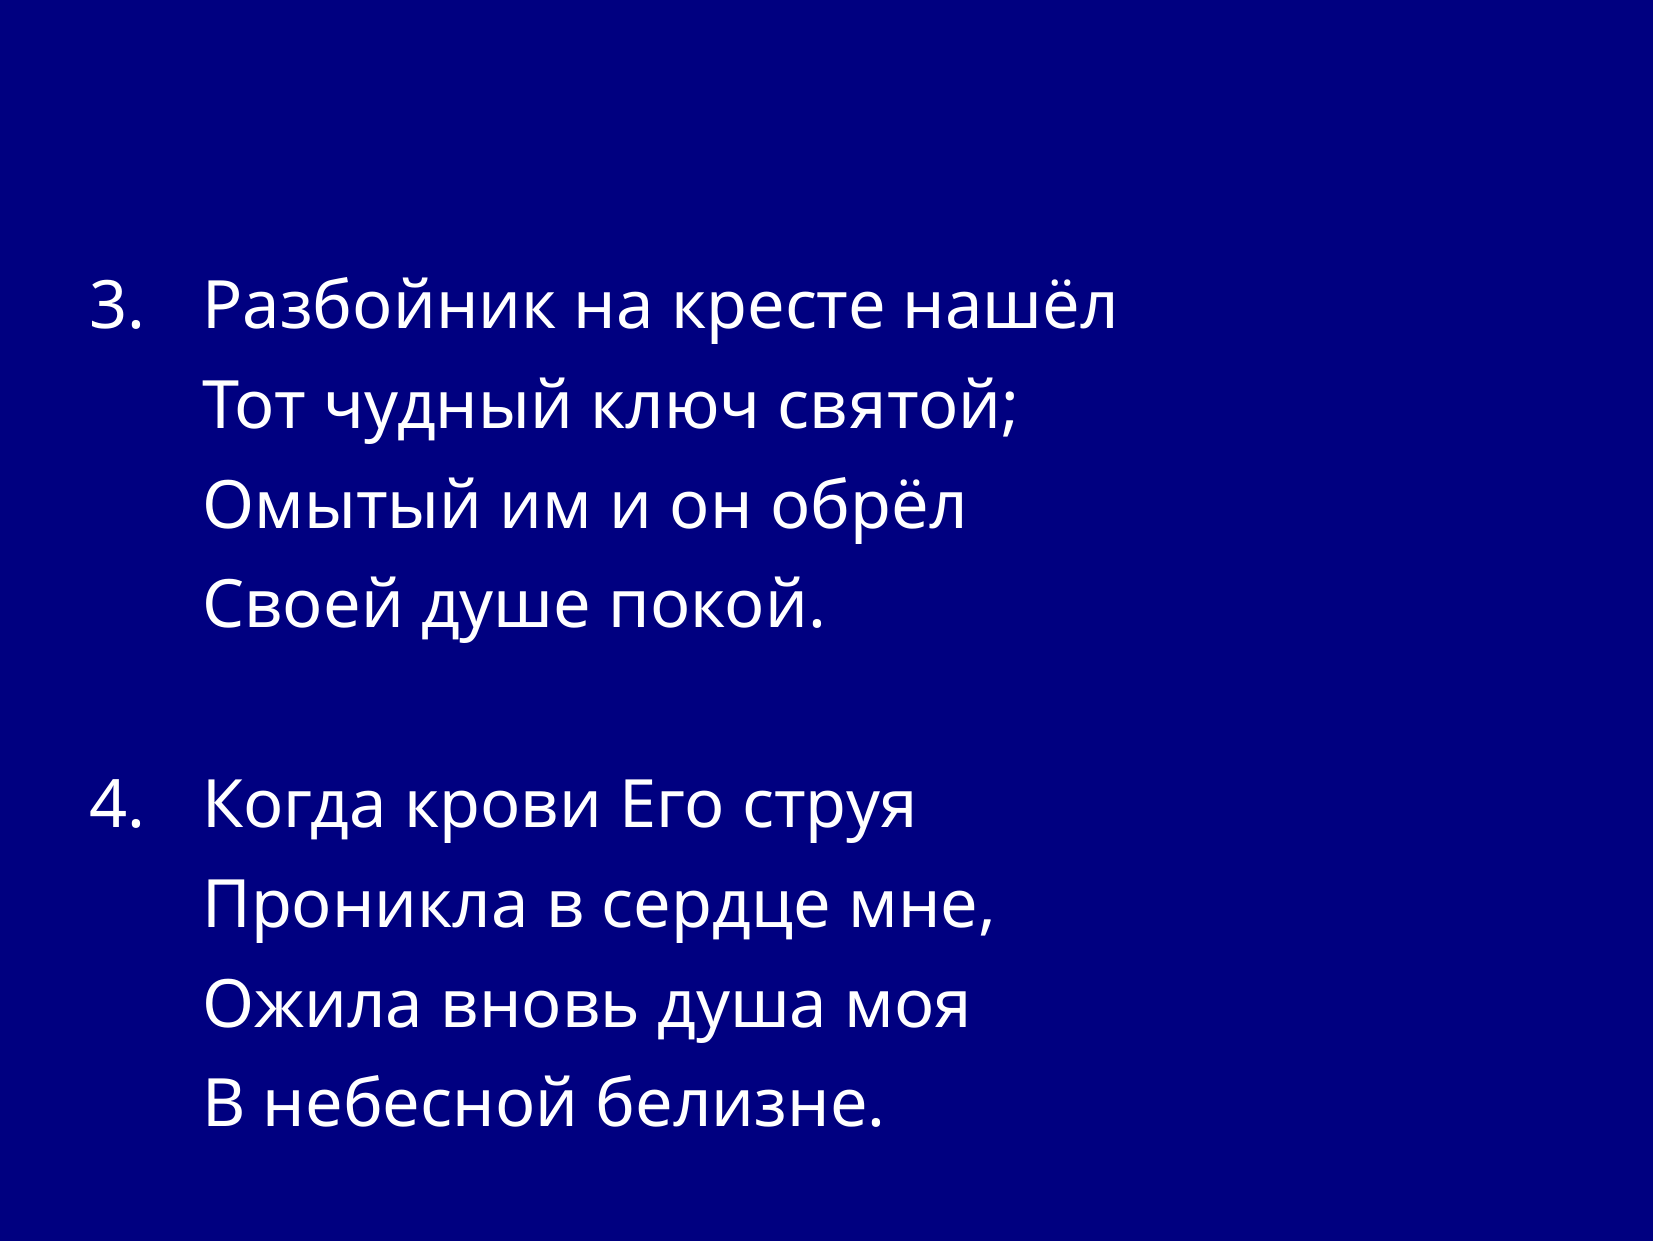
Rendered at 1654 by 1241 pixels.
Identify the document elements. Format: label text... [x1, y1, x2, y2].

text_box 3. Разбойник на кресте нашёл Тот чудный ключ святой; Омытый им и он обрёл Своей душе покой. 4. Когда крови Его струя Проникла в сердце мне, Ожила вновь душа моя В небесной белизне. [75, 150, 1576, 1163]
